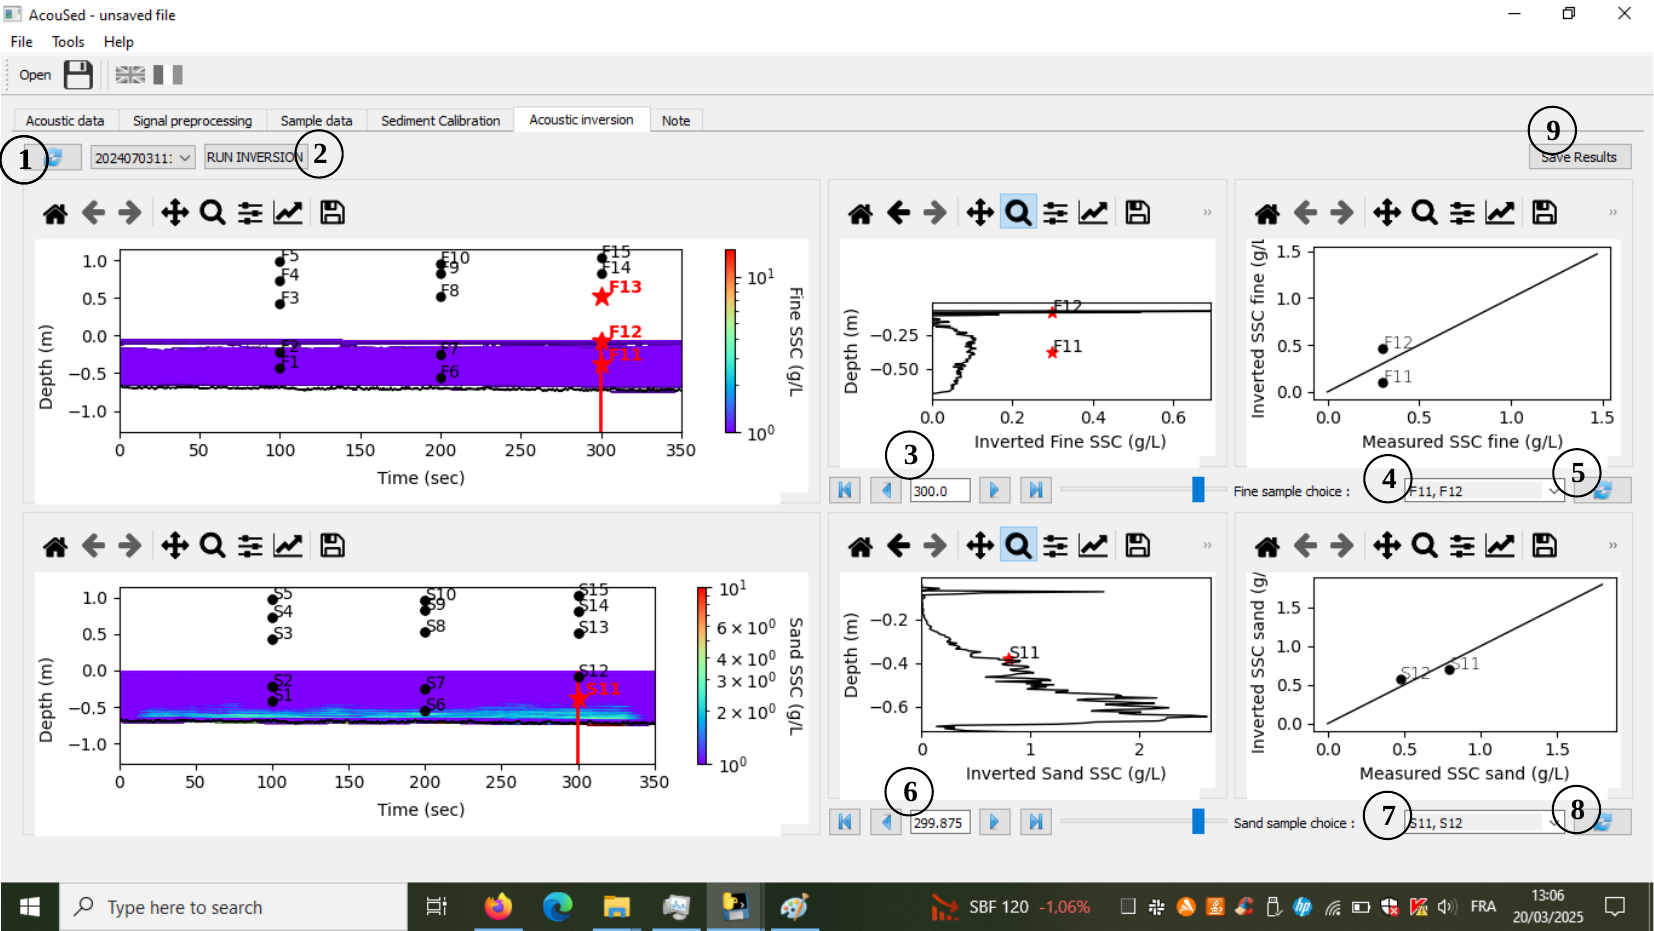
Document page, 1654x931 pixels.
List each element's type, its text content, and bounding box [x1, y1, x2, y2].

text_box 7 [1366, 791, 1379, 801]
text_box 4 [1367, 455, 1378, 464]
text_box 6 [888, 770, 931, 814]
text_box 2 [298, 132, 341, 176]
text_box 2 [298, 130, 310, 139]
text_box 6 [888, 768, 948, 818]
text_box 1 [3, 138, 46, 182]
text_box 8 [1555, 785, 1569, 795]
text_box 1 [3, 136, 63, 186]
text_box 9 [1531, 106, 1544, 116]
text_box 3 [888, 431, 901, 441]
text_box 5 [1556, 449, 1616, 499]
picture [1, 1, 1654, 931]
text_box 3 [888, 431, 949, 481]
text_box 9 [1531, 106, 1591, 157]
text_box 7 [1366, 791, 1426, 842]
text_box 1 [3, 136, 14, 145]
text_box 5 [1556, 449, 1567, 458]
text_box 8 [1555, 787, 1599, 832]
text_box 2 [298, 130, 358, 180]
text_box 9 [1531, 108, 1574, 152]
text_box 5 [1556, 451, 1599, 495]
text_box 4 [1367, 457, 1410, 501]
text_box 7 [1366, 793, 1410, 837]
text_box 3 [888, 433, 932, 477]
text_box 4 [1367, 455, 1427, 505]
text_box 8 [1555, 785, 1615, 836]
text_box 6 [888, 768, 899, 777]
